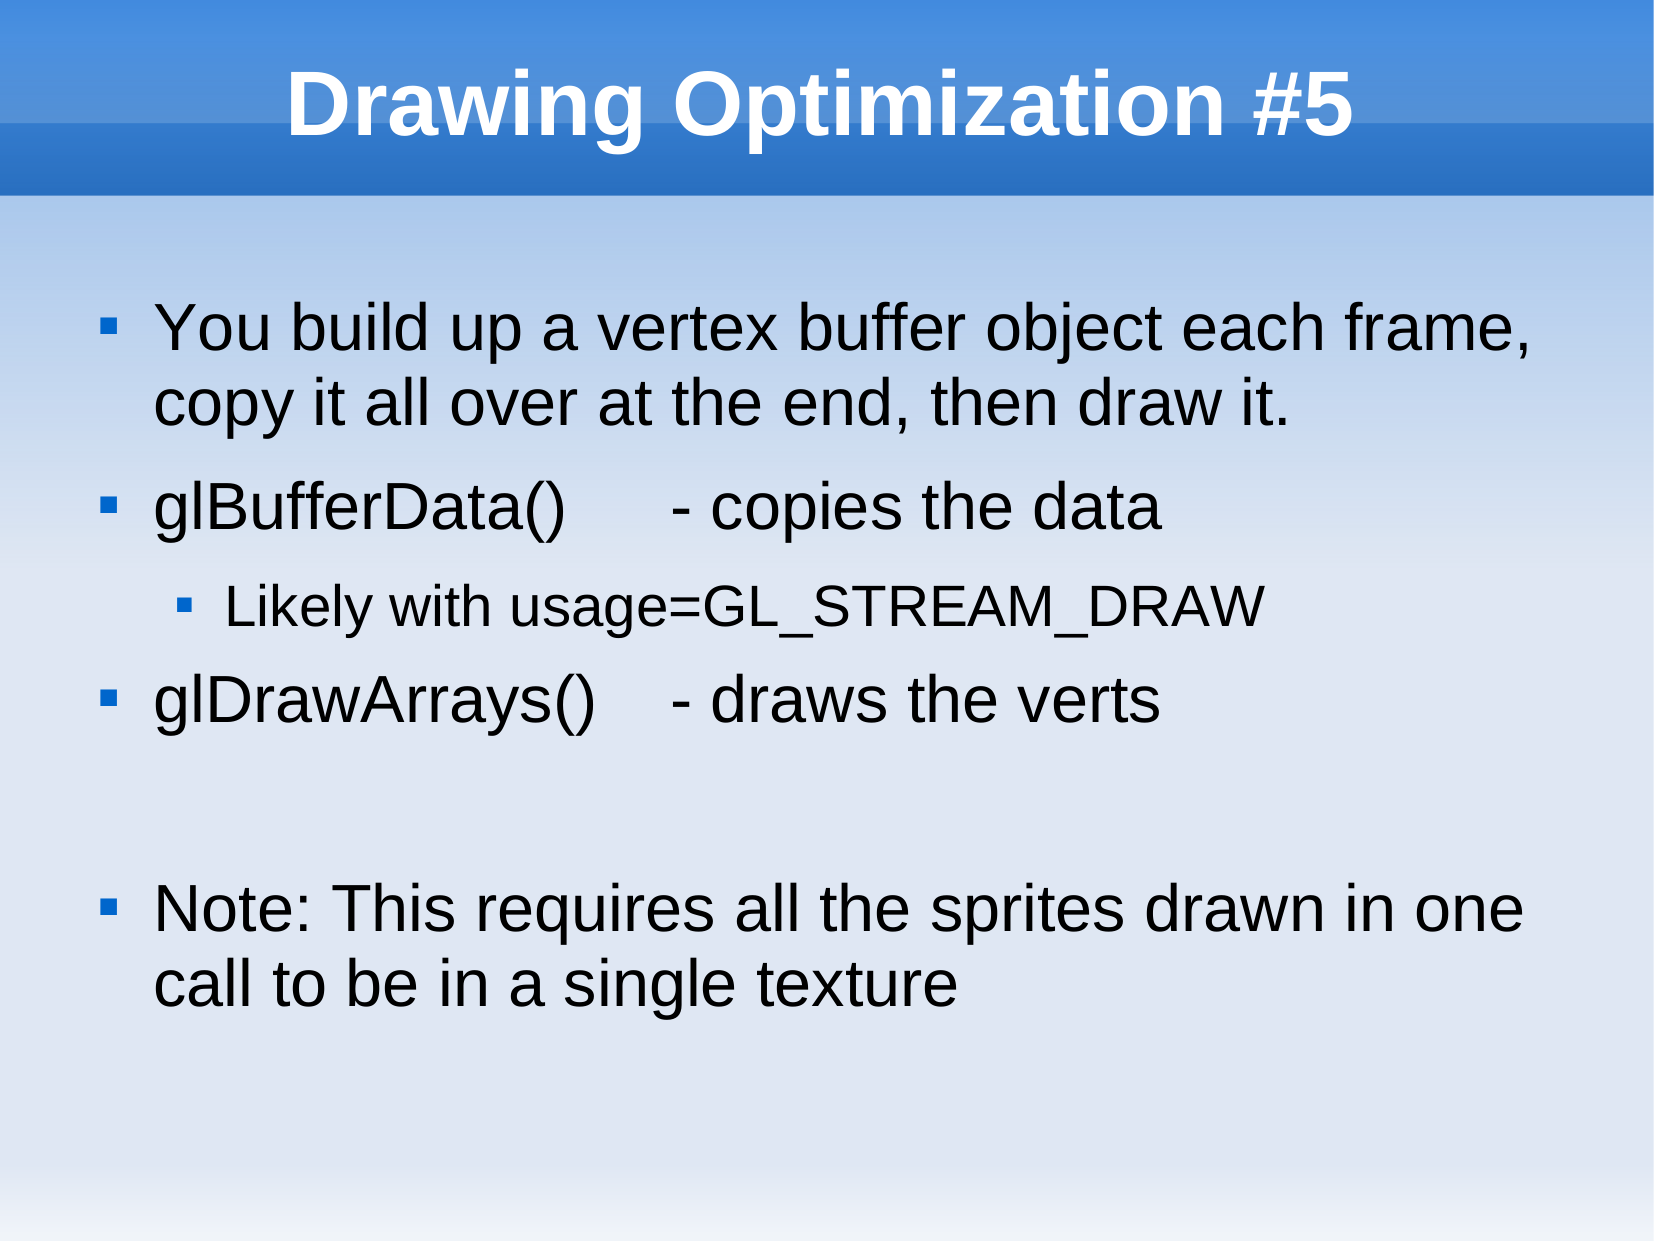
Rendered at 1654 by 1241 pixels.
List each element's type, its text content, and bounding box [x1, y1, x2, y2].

picture [0, 0, 1654, 1241]
list You build up a vertex buffer object each frame, copy it all over at the end, then draw it. glBufferData() - copies the data Likely with usage=GL_STREAM_DRAW glDrawArrays() - draws the verts Note: This requires all the sprites drawn in one call to be in a single texture [82, 290, 1571, 1109]
title Drawing Optimization #5 [76, 0, 1565, 208]
